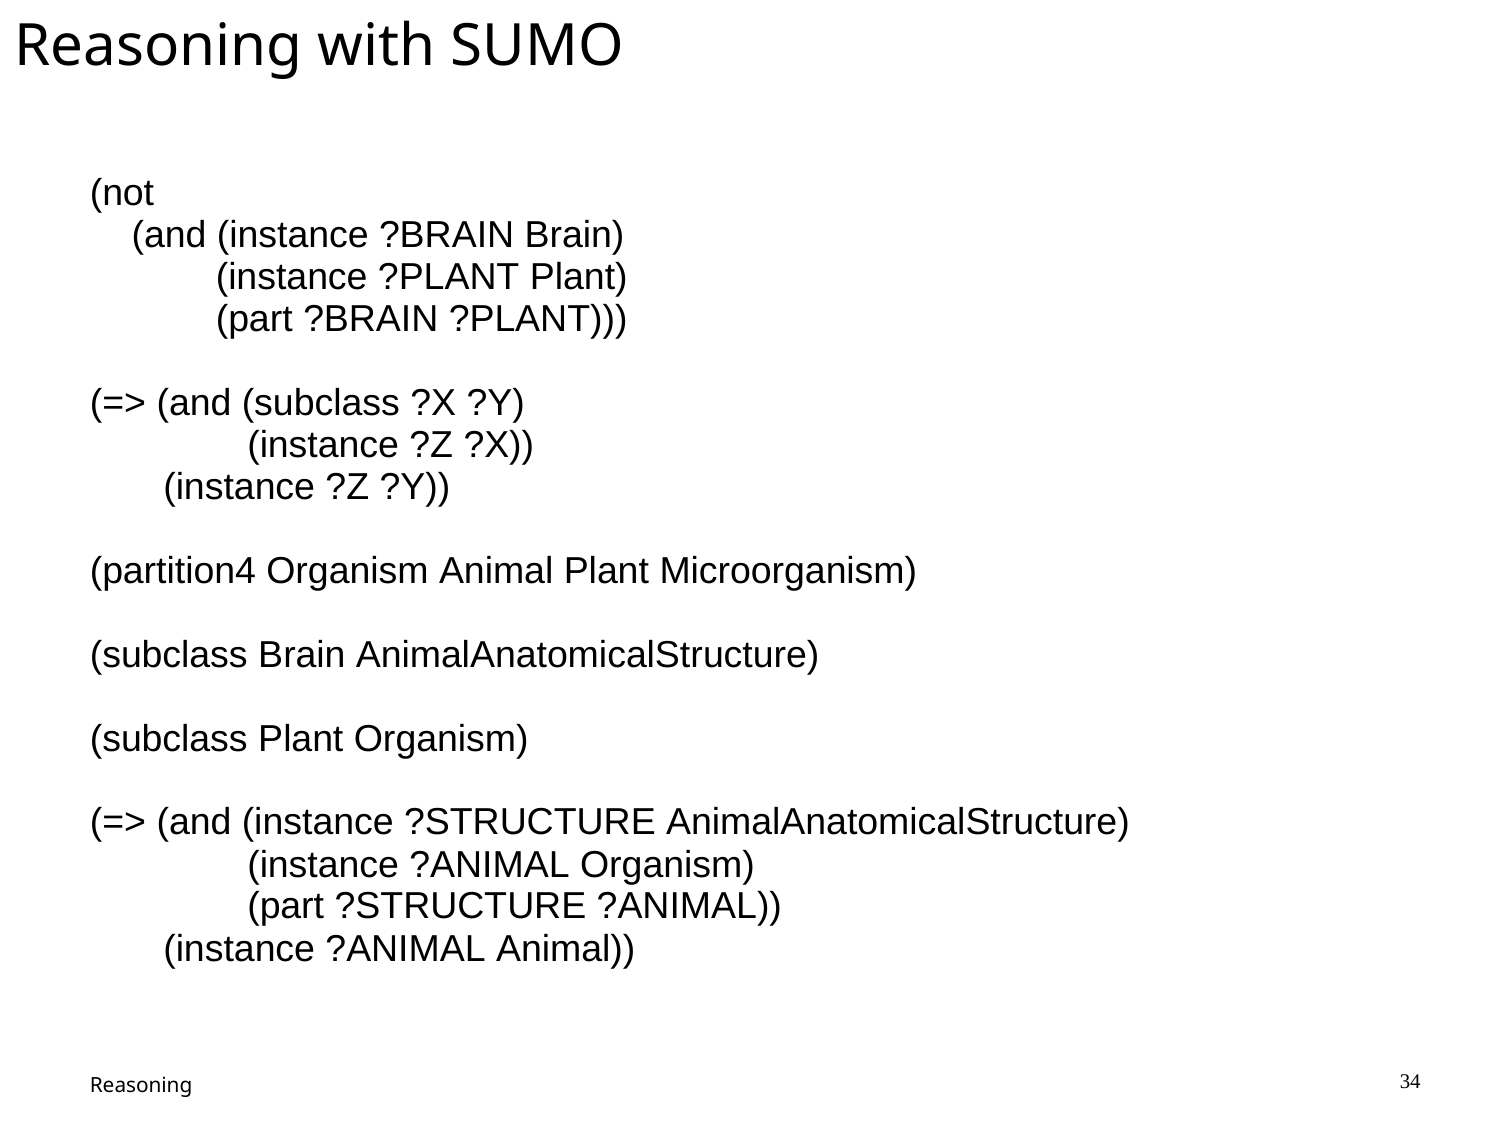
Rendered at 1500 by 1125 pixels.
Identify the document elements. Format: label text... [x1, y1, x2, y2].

title Reasoning with SUMO [0, 0, 1500, 91]
list (not (and (instance ?BRAIN Brain) (instance ?PLANT Plant) (part ?BRAIN ?PLANT))) (=> (and (subclass ?X ?Y) (instance ?Z ?X)) (instance ?Z ?Y)) (partition4 Organism Animal Plant Microorganism) (subclass Brain AnimalAnatomicalStructure) (subclass Plant Organism) (=> (and (instance ?STRUCTURE AnimalAnatomicalStructure) (instance ?ANIMAL Organism) (part ?STRUCTURE ?ANIMAL)) (instance ?ANIMAL Animal)) [75, 112, 1438, 1125]
